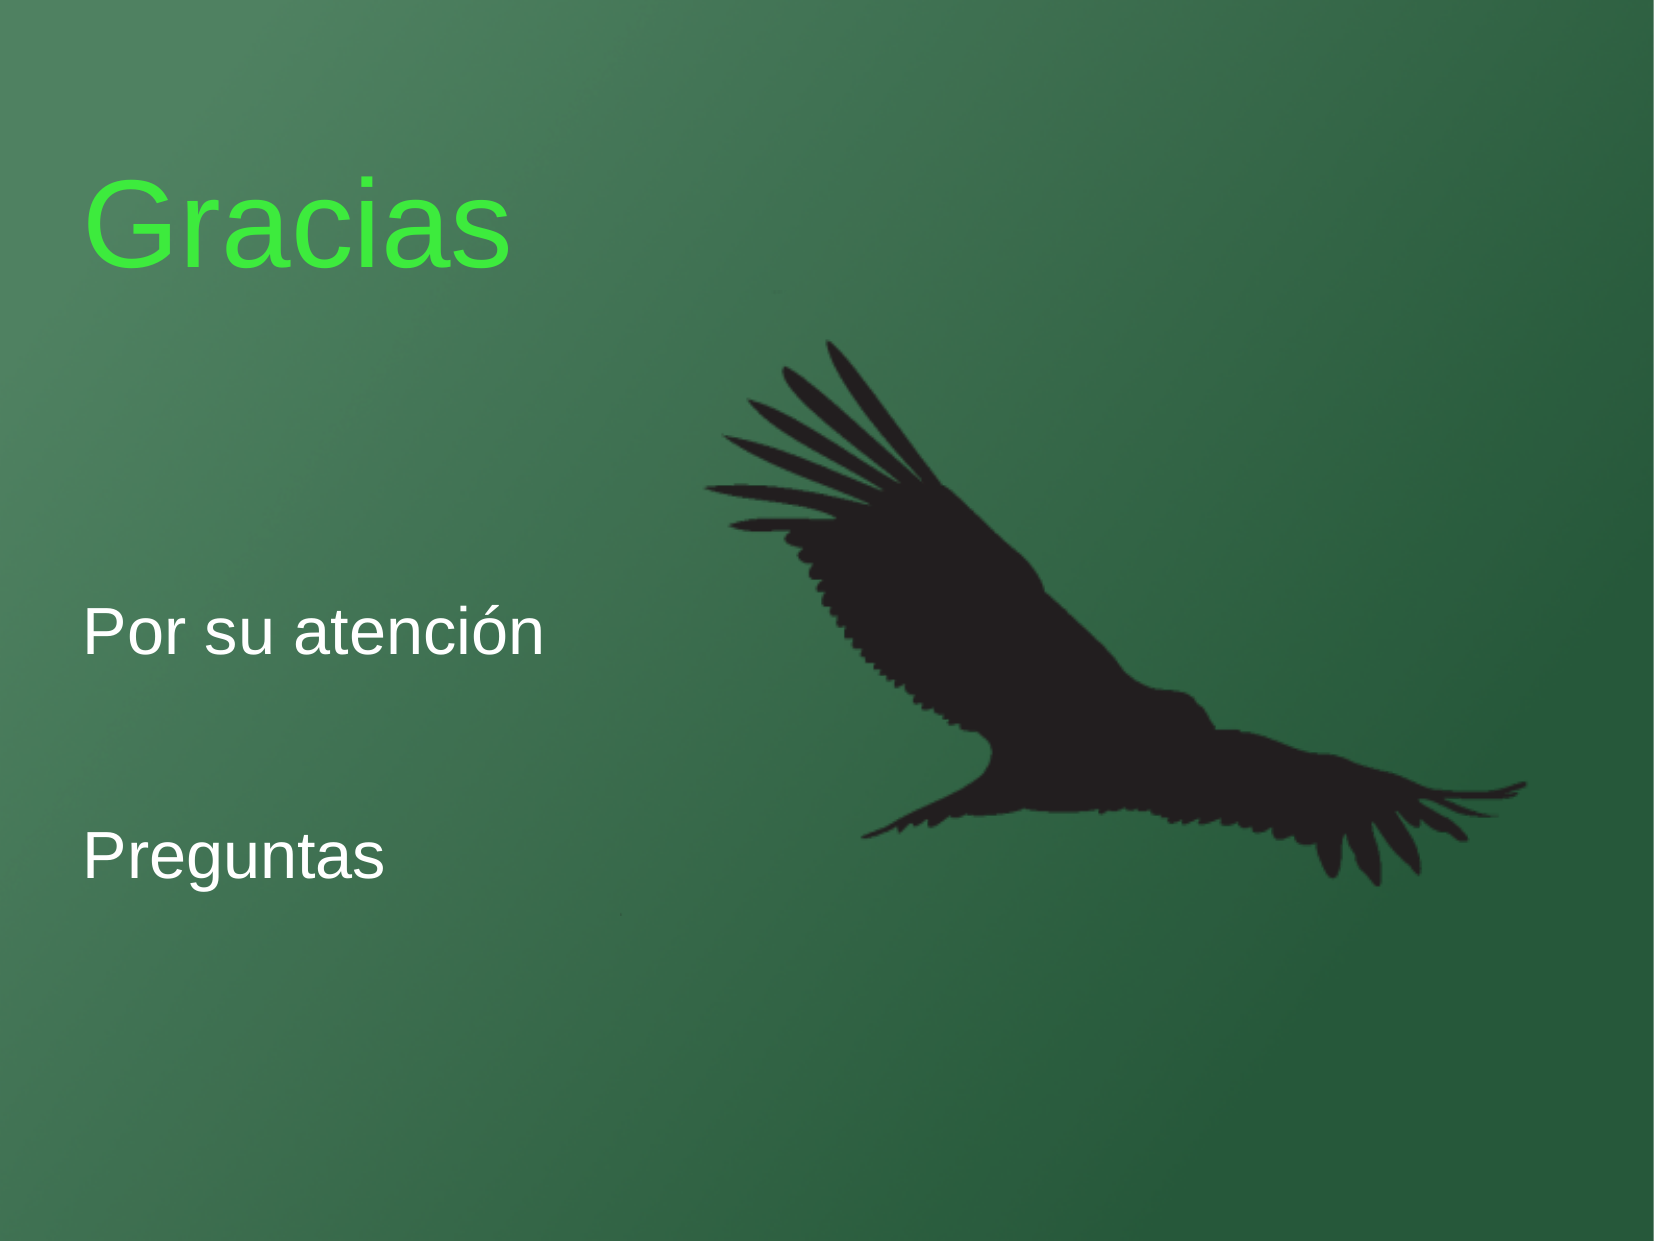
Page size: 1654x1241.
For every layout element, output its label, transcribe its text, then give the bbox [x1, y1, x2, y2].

subtitle Por su atención Preguntas [82, 425, 1571, 1062]
picture [0, 0, 1654, 1241]
title Gracias [82, 120, 650, 328]
